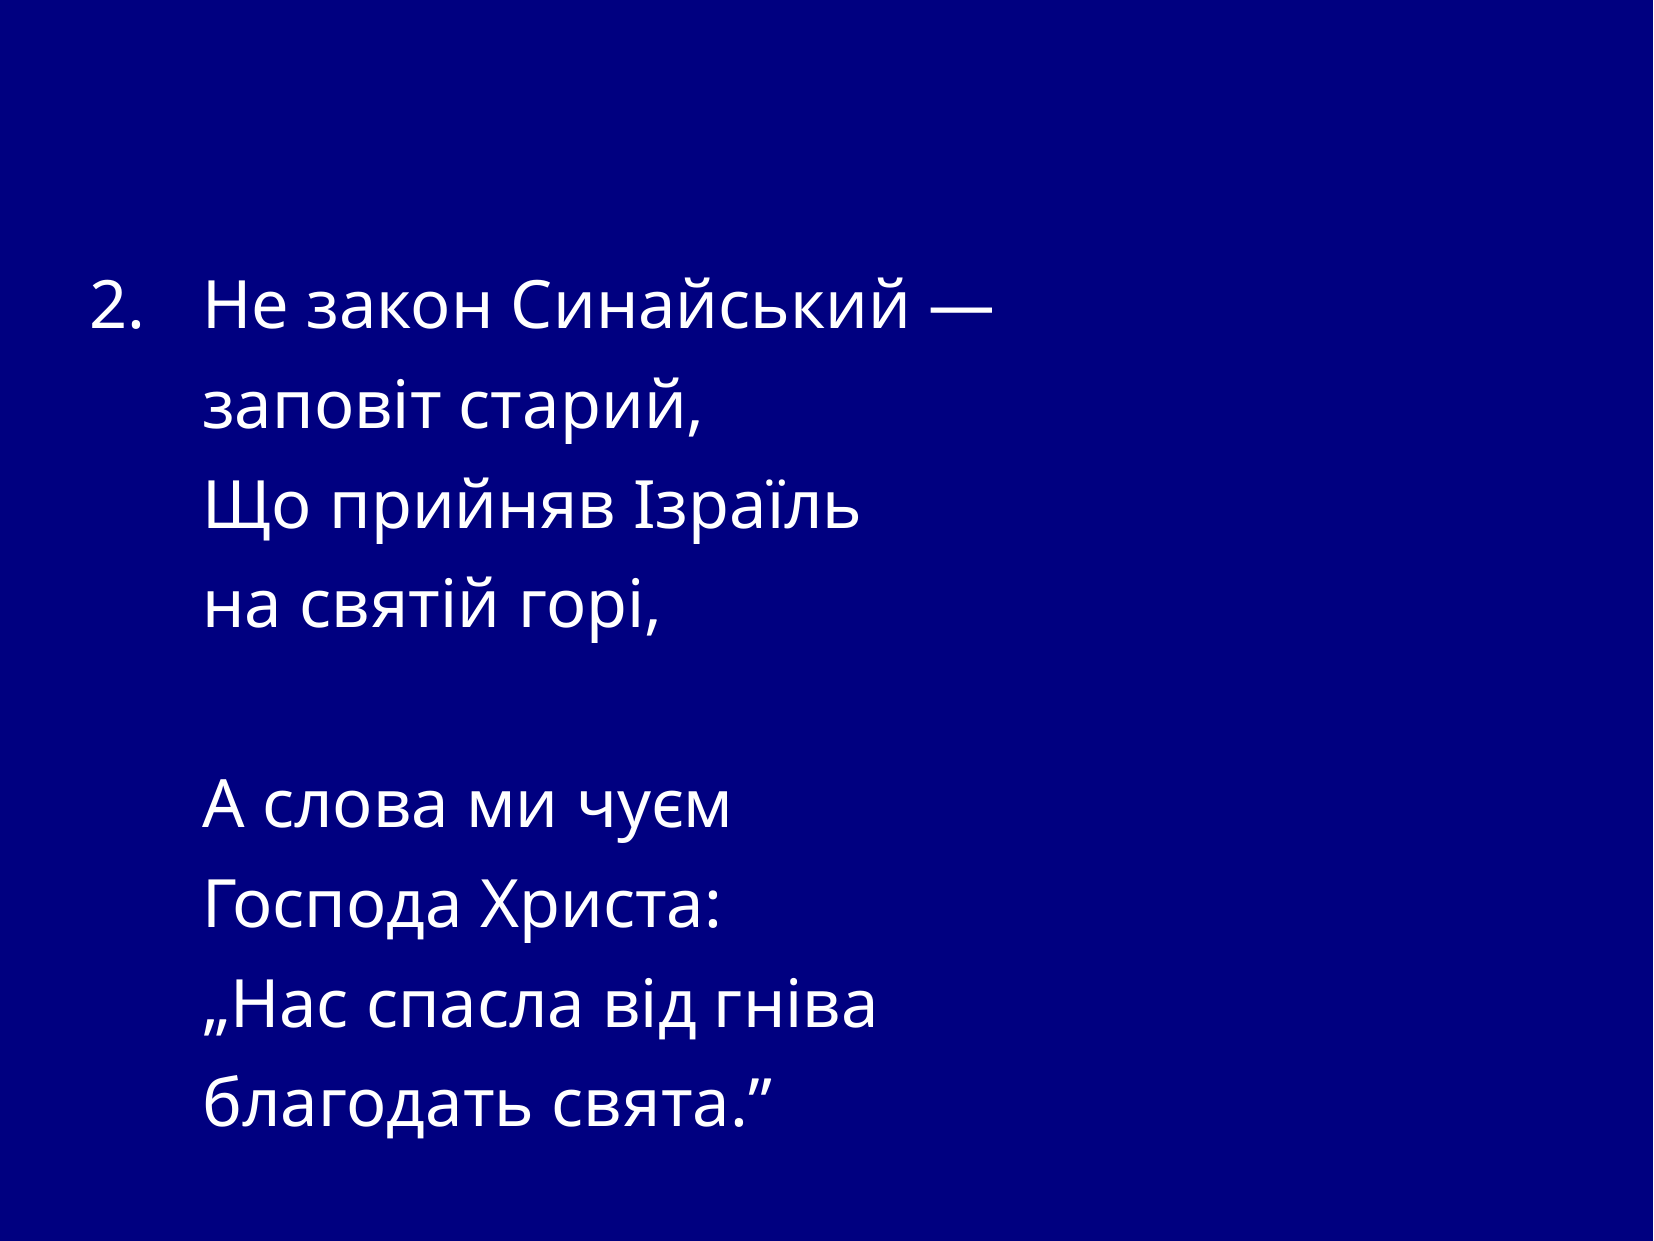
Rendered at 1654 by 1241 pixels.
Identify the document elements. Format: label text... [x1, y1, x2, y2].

text_box 2. Не закон Синайський ― заповіт старий, Що прийняв Ізраїль на святій горі, А слова ми чуєм Господа Христа: „Нас спасла від гніва благодать свята.” [75, 150, 1576, 1163]
